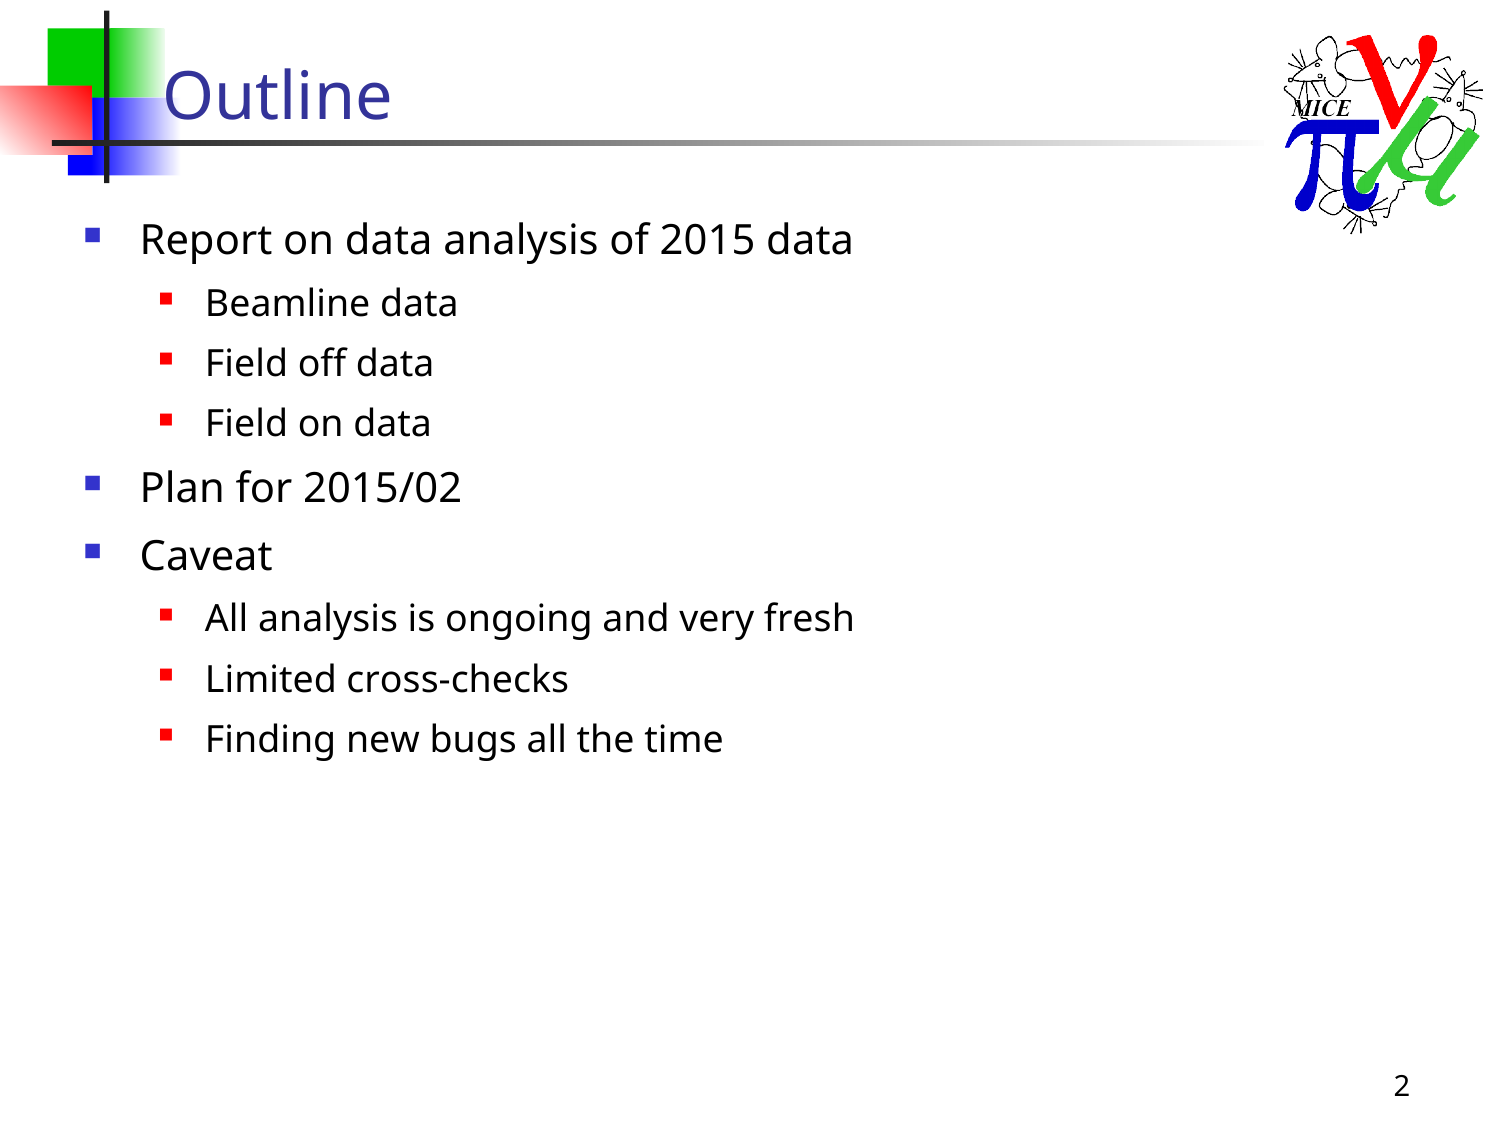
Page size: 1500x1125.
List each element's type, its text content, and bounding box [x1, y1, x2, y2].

list Report on data analysis of 2015 data Beamline data Field off data Field on data Plan for 2015/02 Caveat All analysis is ongoing and very fresh Limited cross-checks Finding new bugs all the time [83, 209, 1359, 863]
picture [1264, 5, 1500, 251]
title Outline [162, 0, 1441, 188]
